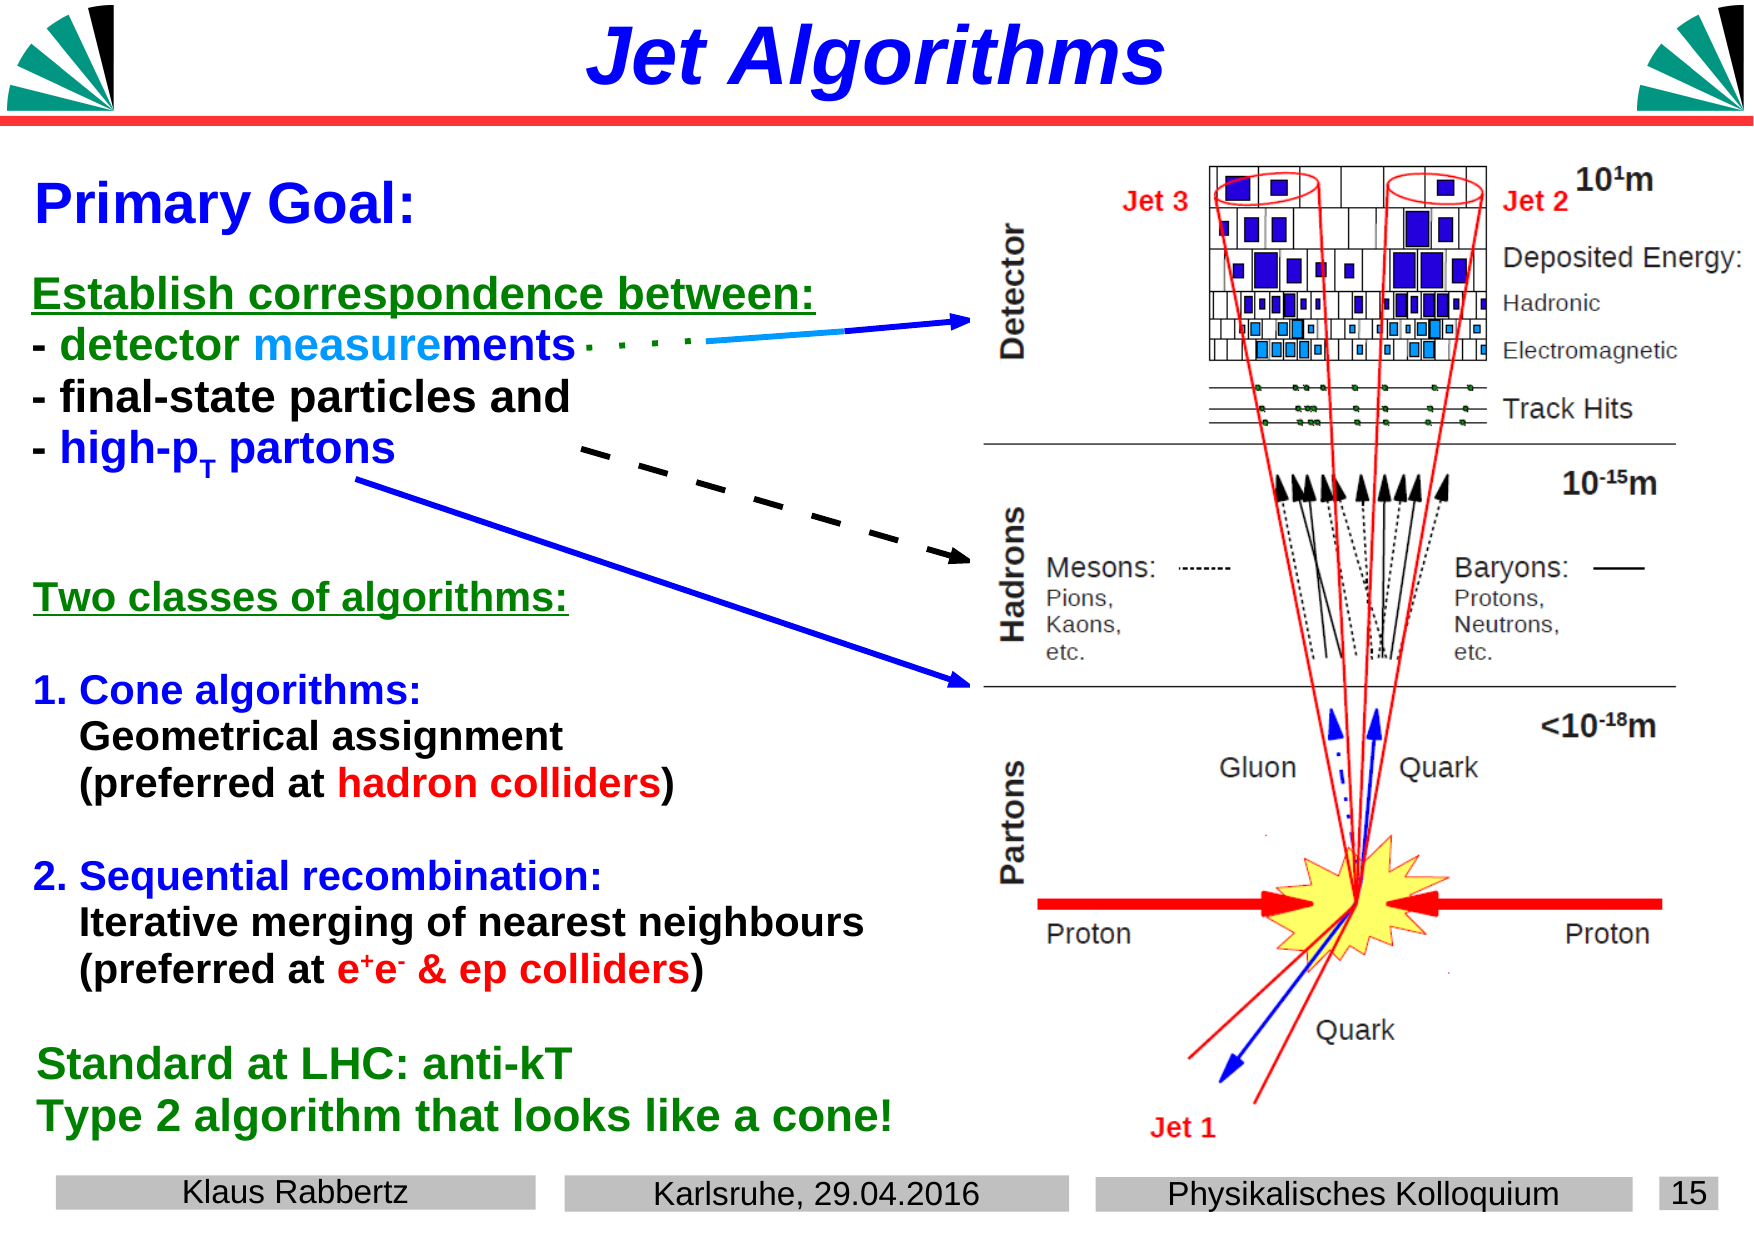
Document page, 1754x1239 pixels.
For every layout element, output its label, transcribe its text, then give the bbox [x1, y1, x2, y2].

text_box Standard at LHC: anti-kT Type 2 algorithm that looks like a cone! [24, 1032, 903, 1147]
text_box Establish correspondence between: - detector measurements - final-state particles and - high-pT partons [19, 262, 846, 490]
picture [970, 156, 1745, 1145]
text_box Two classes of algorithms: 1. Cone algorithms: Geometrical assignment (preferred at hadron colliders) 2. Sequential recombination: Iterative merging of nearest neighbours (preferred at e+e- & ep colliders) [21, 567, 883, 1003]
picture [1637, 5, 1744, 112]
title Jet Algorithms [153, 0, 1600, 113]
text_box Primary Goal: [22, 165, 428, 243]
picture [7, 5, 114, 112]
